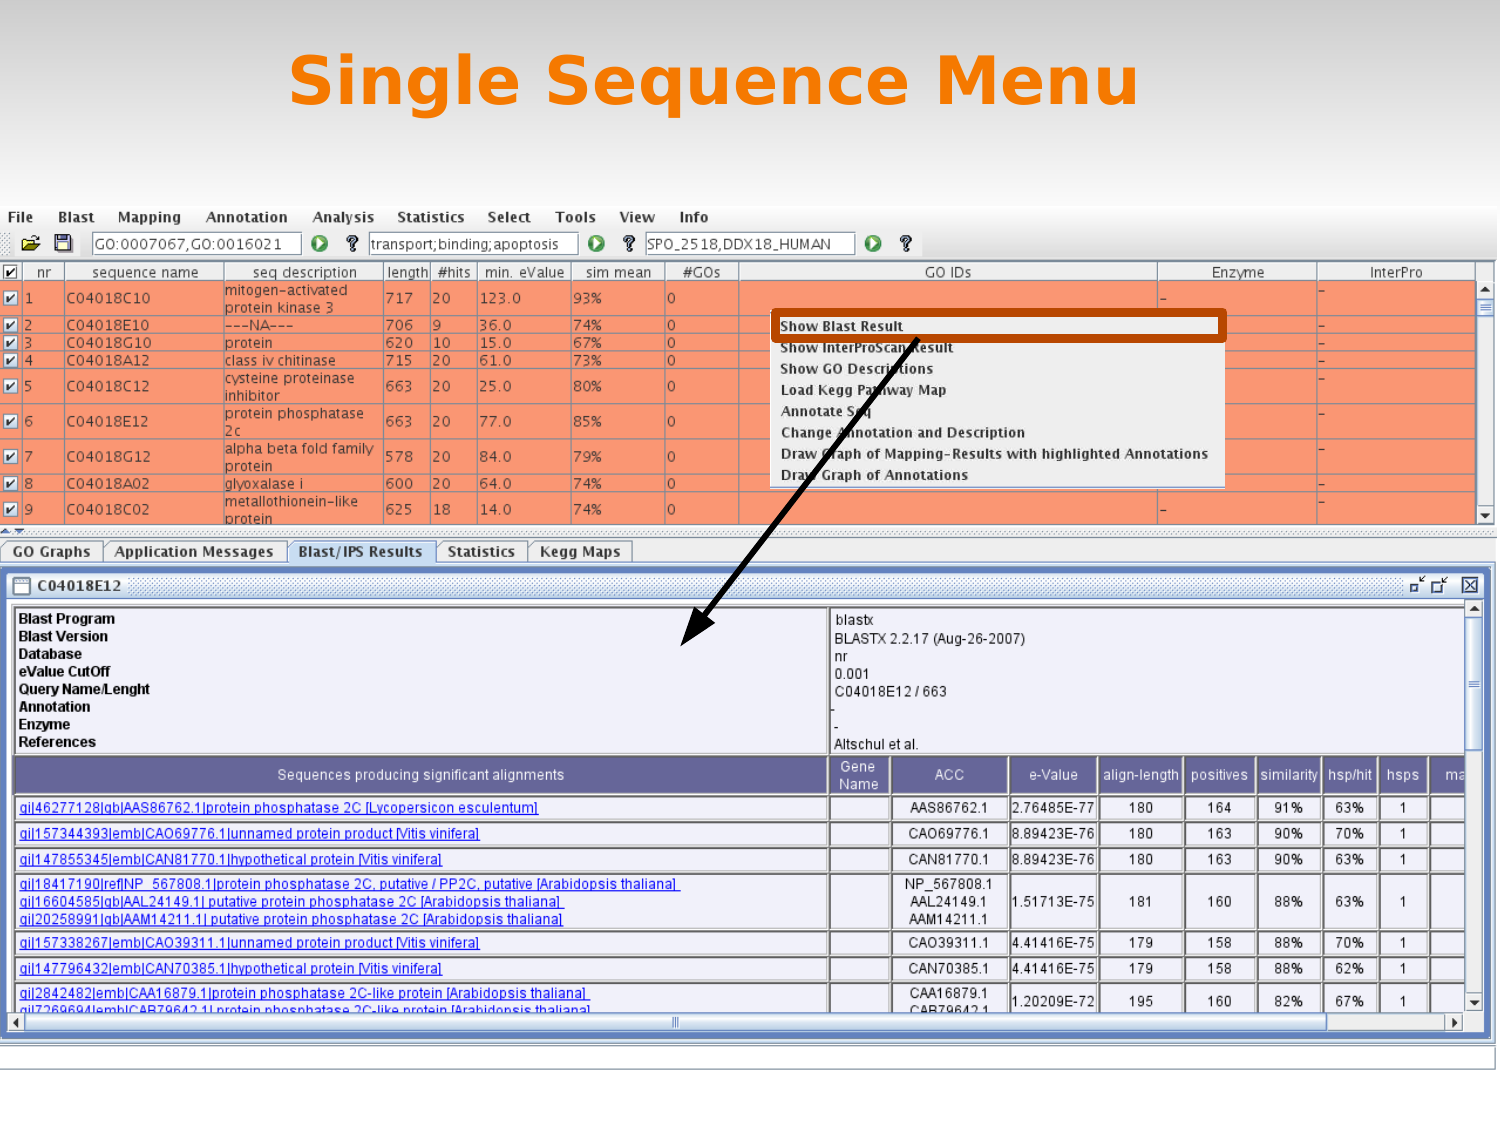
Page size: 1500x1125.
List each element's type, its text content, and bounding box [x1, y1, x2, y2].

picture [0, 206, 1497, 1071]
title Single Sequence Menu [52, 29, 1377, 135]
